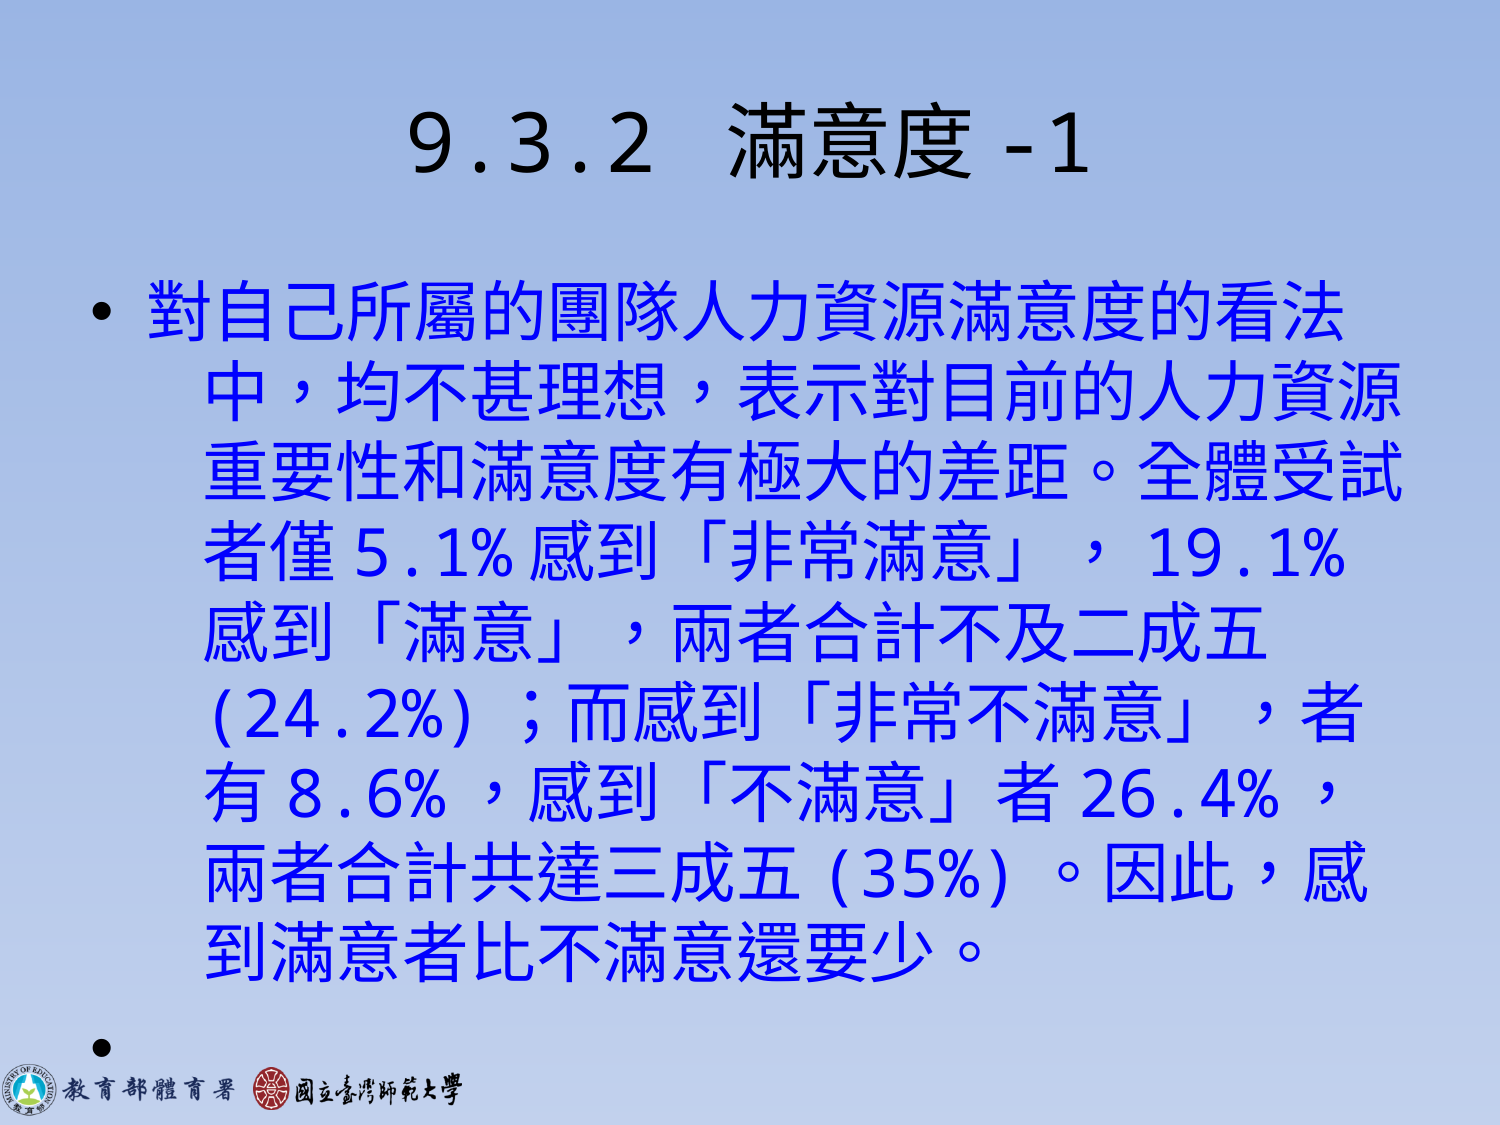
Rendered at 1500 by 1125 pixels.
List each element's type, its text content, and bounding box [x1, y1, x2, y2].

list 對自己所屬的團隊人力資源滿意度的看法中，均不甚理想，表示對目前的人力資源重要性和滿意度有極大的差距。全體受試者僅5.1%感到「非常滿意」，19.1%感到「滿意」，兩者合計不及二成五(24.2%)；而感到「非常不滿意」，者有8.6%，感到「不滿意」者26.4%，兩者合計共達三成五(35%)。因此，感到滿意者比不滿意還要少。 [75, 262, 1426, 1005]
title 9.3.2 滿意度-1 [75, 45, 1426, 233]
